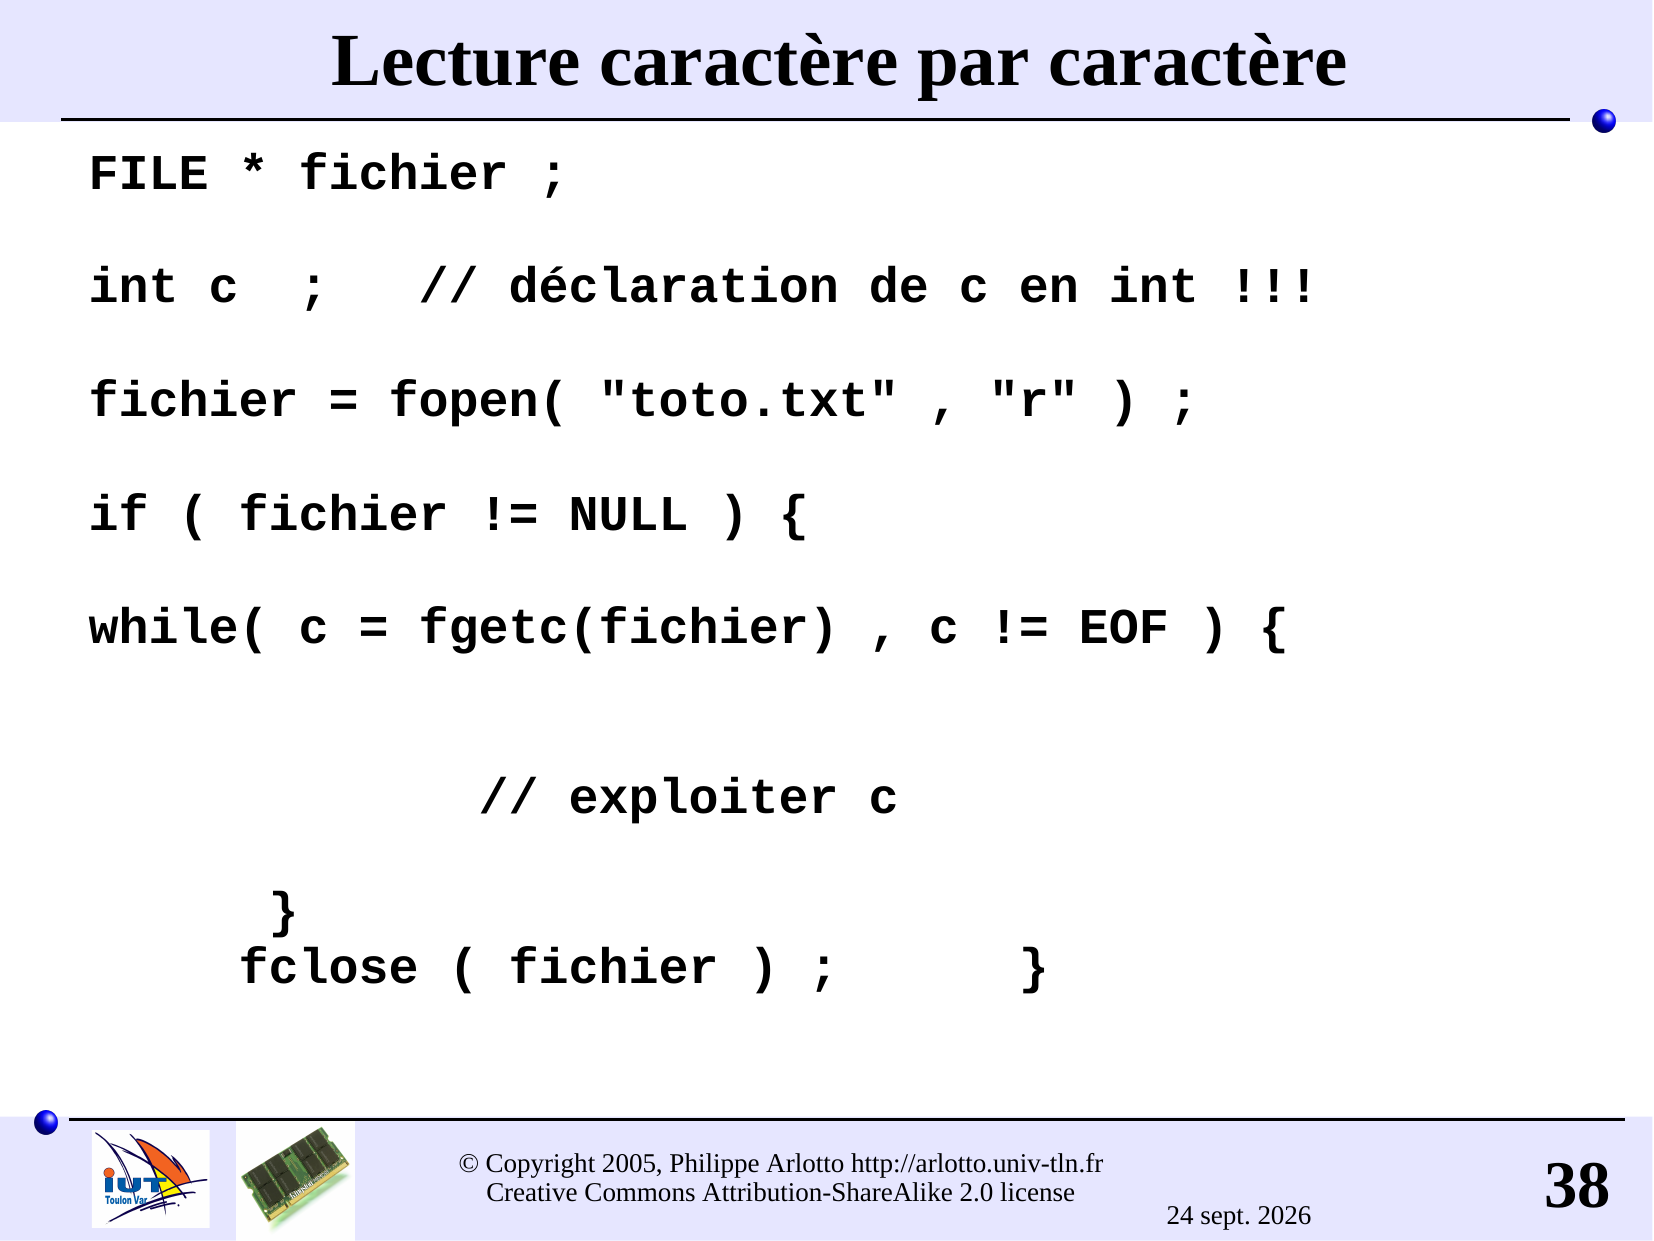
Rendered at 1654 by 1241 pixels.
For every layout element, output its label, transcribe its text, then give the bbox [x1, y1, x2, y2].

text_box FILE * fichier ; int c ; // déclaration de c en int !!! fichier = fopen( "toto.txt" , "r" ) ; if ( fichier != NULL ) { while( c = fgetc(fichier) , c != EOF ) { // exploiter c } fclose ( fichier ) ; } [88, 147, 1595, 1113]
picture [236, 1121, 355, 1241]
title Lecture caractère par caractère [95, 14, 1585, 107]
